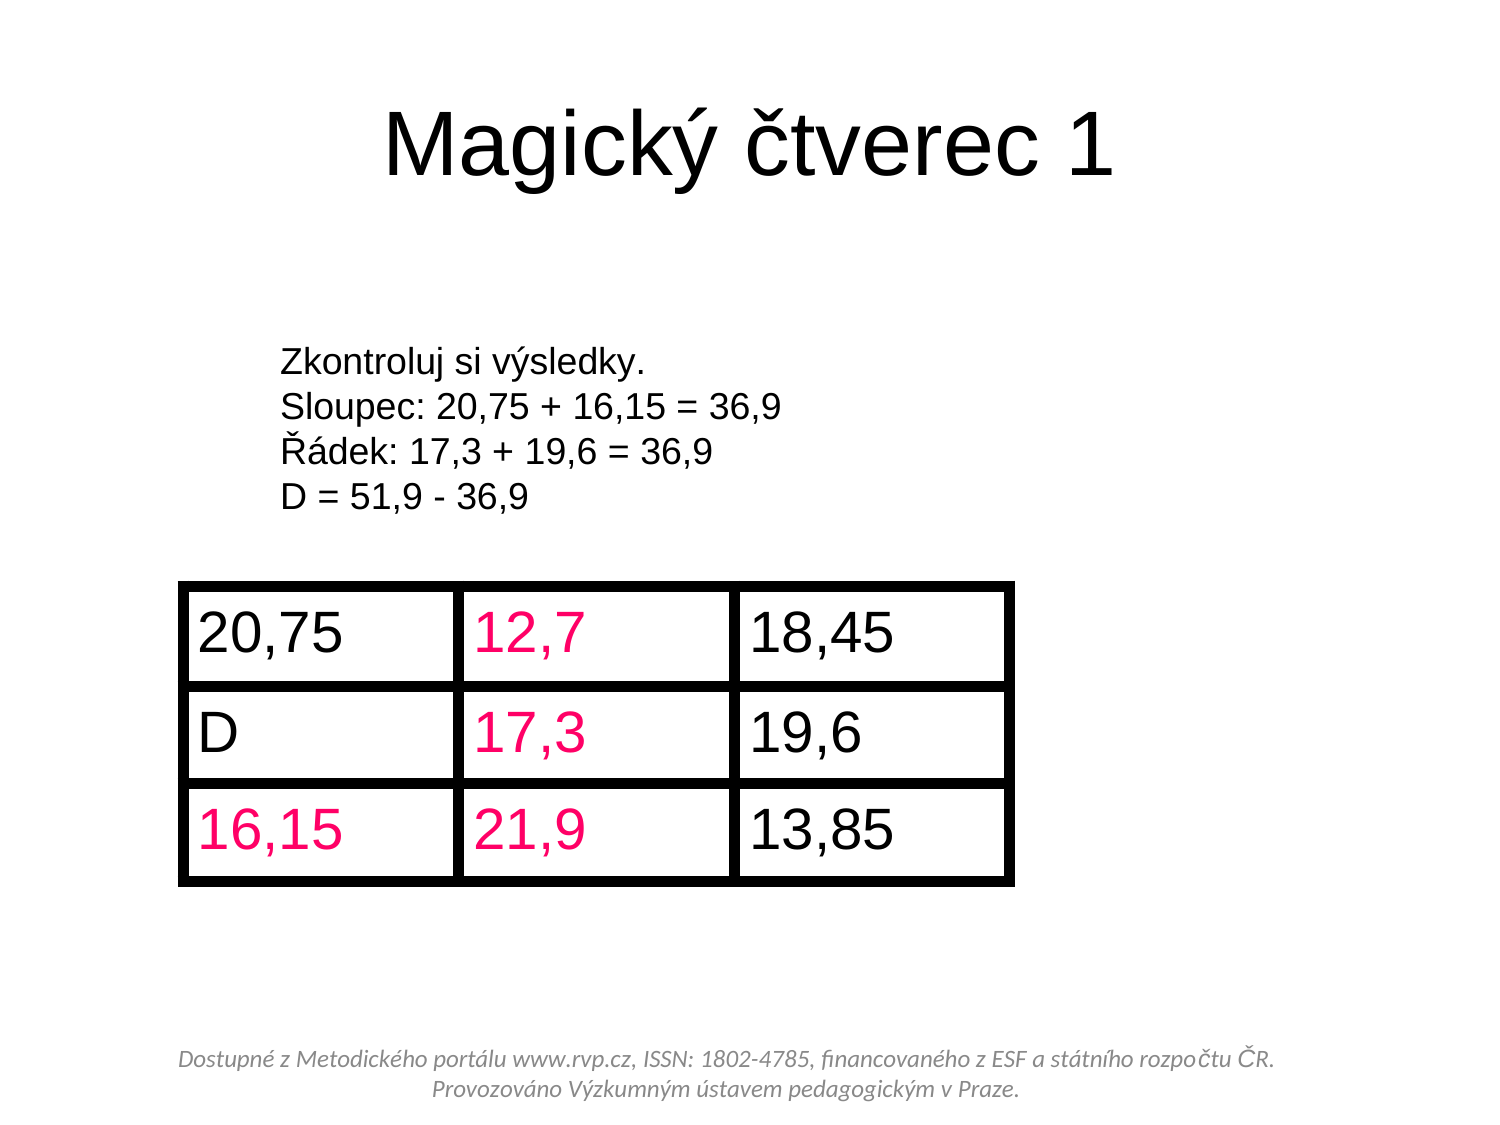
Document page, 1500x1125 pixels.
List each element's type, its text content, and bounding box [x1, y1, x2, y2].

table_cell 19,6 [740, 692, 1004, 778]
table_cell 13,85 [740, 789, 1004, 876]
text_box Zkontroluj si výsledky. Sloupec: 20,75 + 16,15 = 36,9 Řádek: 17,3 + 19,6 = 36,9 D = 51,9 - 36,9 [265, 329, 797, 525]
table_header 12,7 [464, 592, 729, 681]
text_box Dostupné z Metodického portálu www.rvp.cz, ISSN: 1802-4785, financovaného z ESF a státního rozpočtu ČR. Provozováno Výzkumným ústavem pedagogickým v Praze. [105, 1042, 1348, 1103]
table_cell 16,15 [189, 789, 453, 876]
table_cell 21,9 [464, 789, 729, 876]
table_cell 17,3 [464, 692, 729, 778]
table_header 18,45 [740, 592, 1004, 681]
table_cell D [189, 692, 453, 778]
table_header 20,75 [189, 592, 453, 681]
text_box Magický čtverec 1 [75, 45, 1426, 233]
